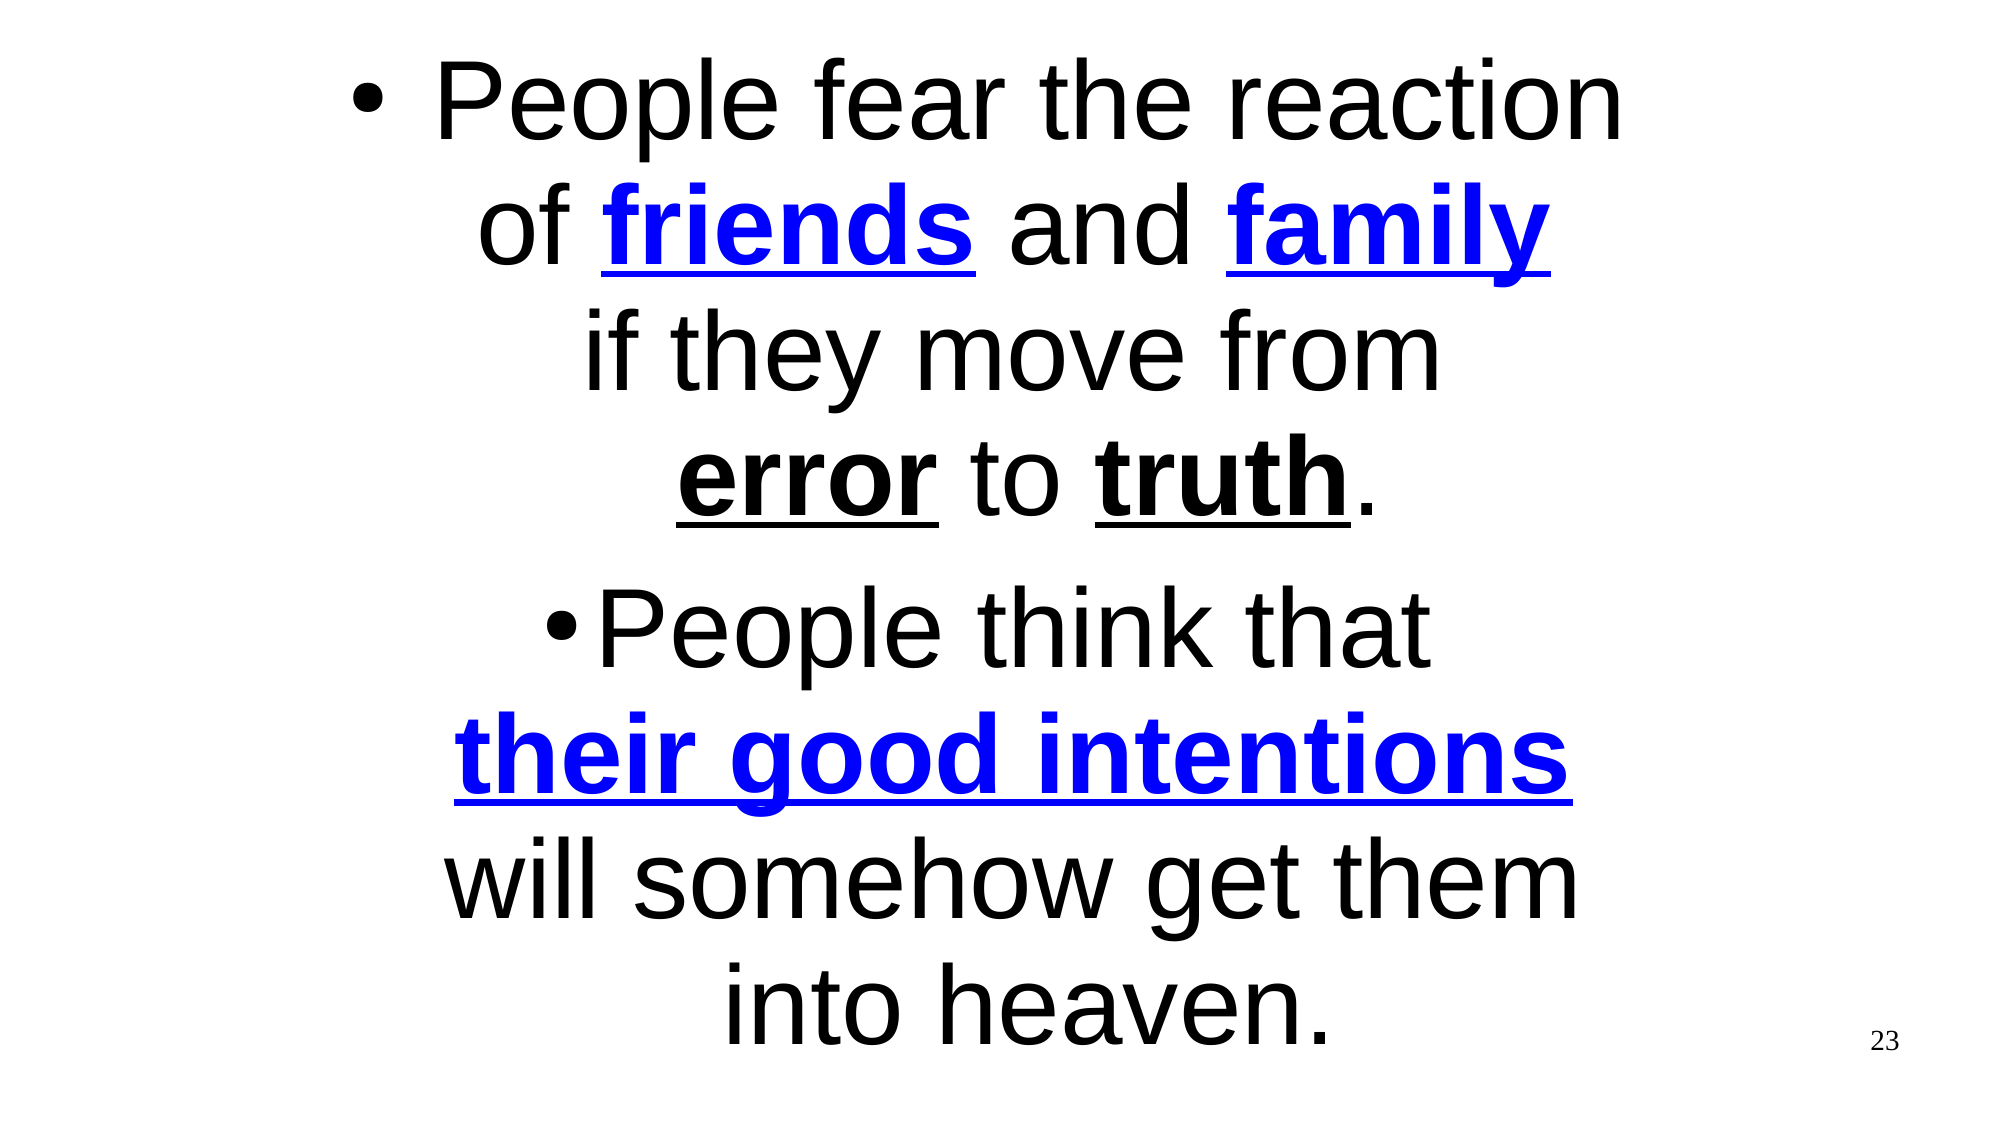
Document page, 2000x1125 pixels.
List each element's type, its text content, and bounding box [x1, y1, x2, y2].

list People fear the reaction of friends and family if they move from error to truth. People think that their good intentions will somehow get them into heaven. [37, 37, 1951, 1088]
